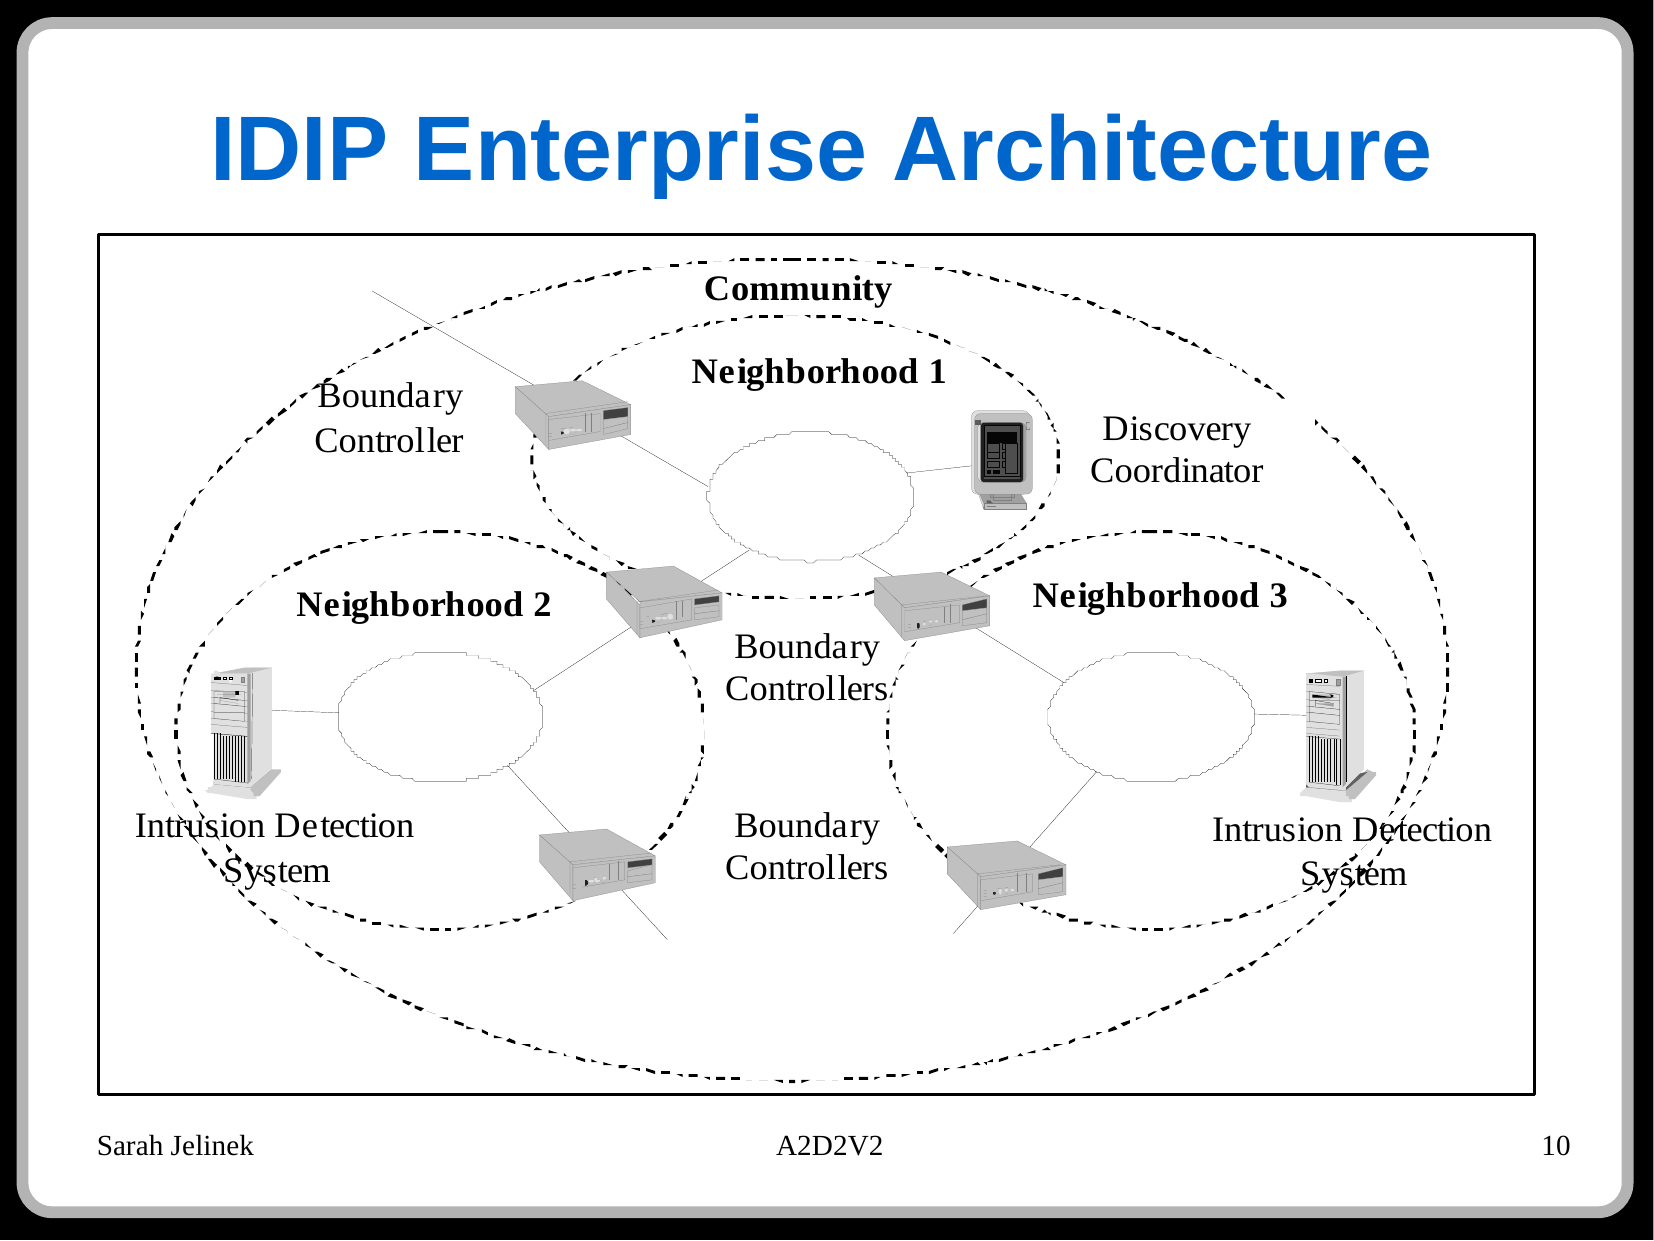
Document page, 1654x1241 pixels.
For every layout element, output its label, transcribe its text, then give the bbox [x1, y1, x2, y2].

chart [80, 216, 1547, 1110]
title IDIP Enterprise Architecture [67, 64, 1577, 233]
